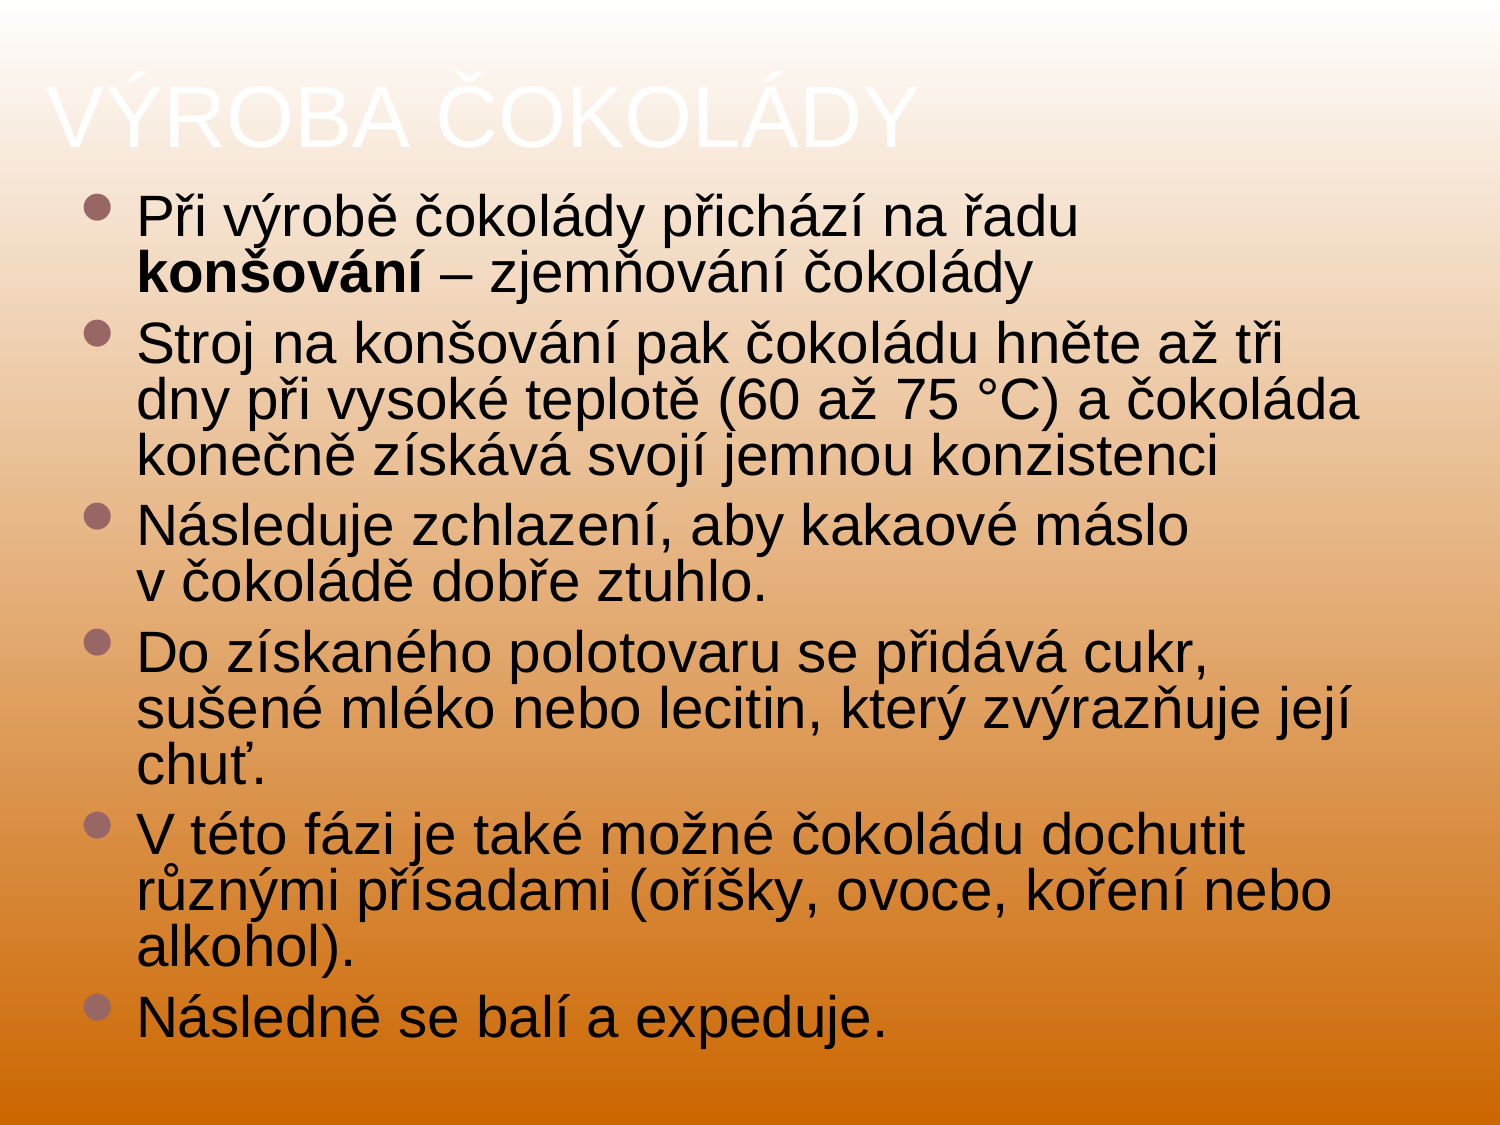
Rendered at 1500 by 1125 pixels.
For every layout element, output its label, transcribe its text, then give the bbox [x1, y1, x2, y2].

list Při výrobě čokolády přichází na řadu konšování – zjemňování čokolády Stroj na konšování pak čokoládu hněte až tři dny při vysoké teplotě (60 až 75 °C) a čokoláda konečně získává svojí jemnou konzistenci Následuje zchlazení, aby kakaové máslo v čokoládě dobře ztuhlo. Do získaného polotovaru se přidává cukr, sušené mléko nebo lecitin, který zvýrazňuje její chuť. V této fázi je také možné čokoládu dochutit různými přísadami (oříšky, ovoce, koření nebo alkohol). Následně se balí a expeduje. [64, 184, 1400, 1083]
title VÝROBA ČOKOLÁDY [31, 37, 1347, 188]
